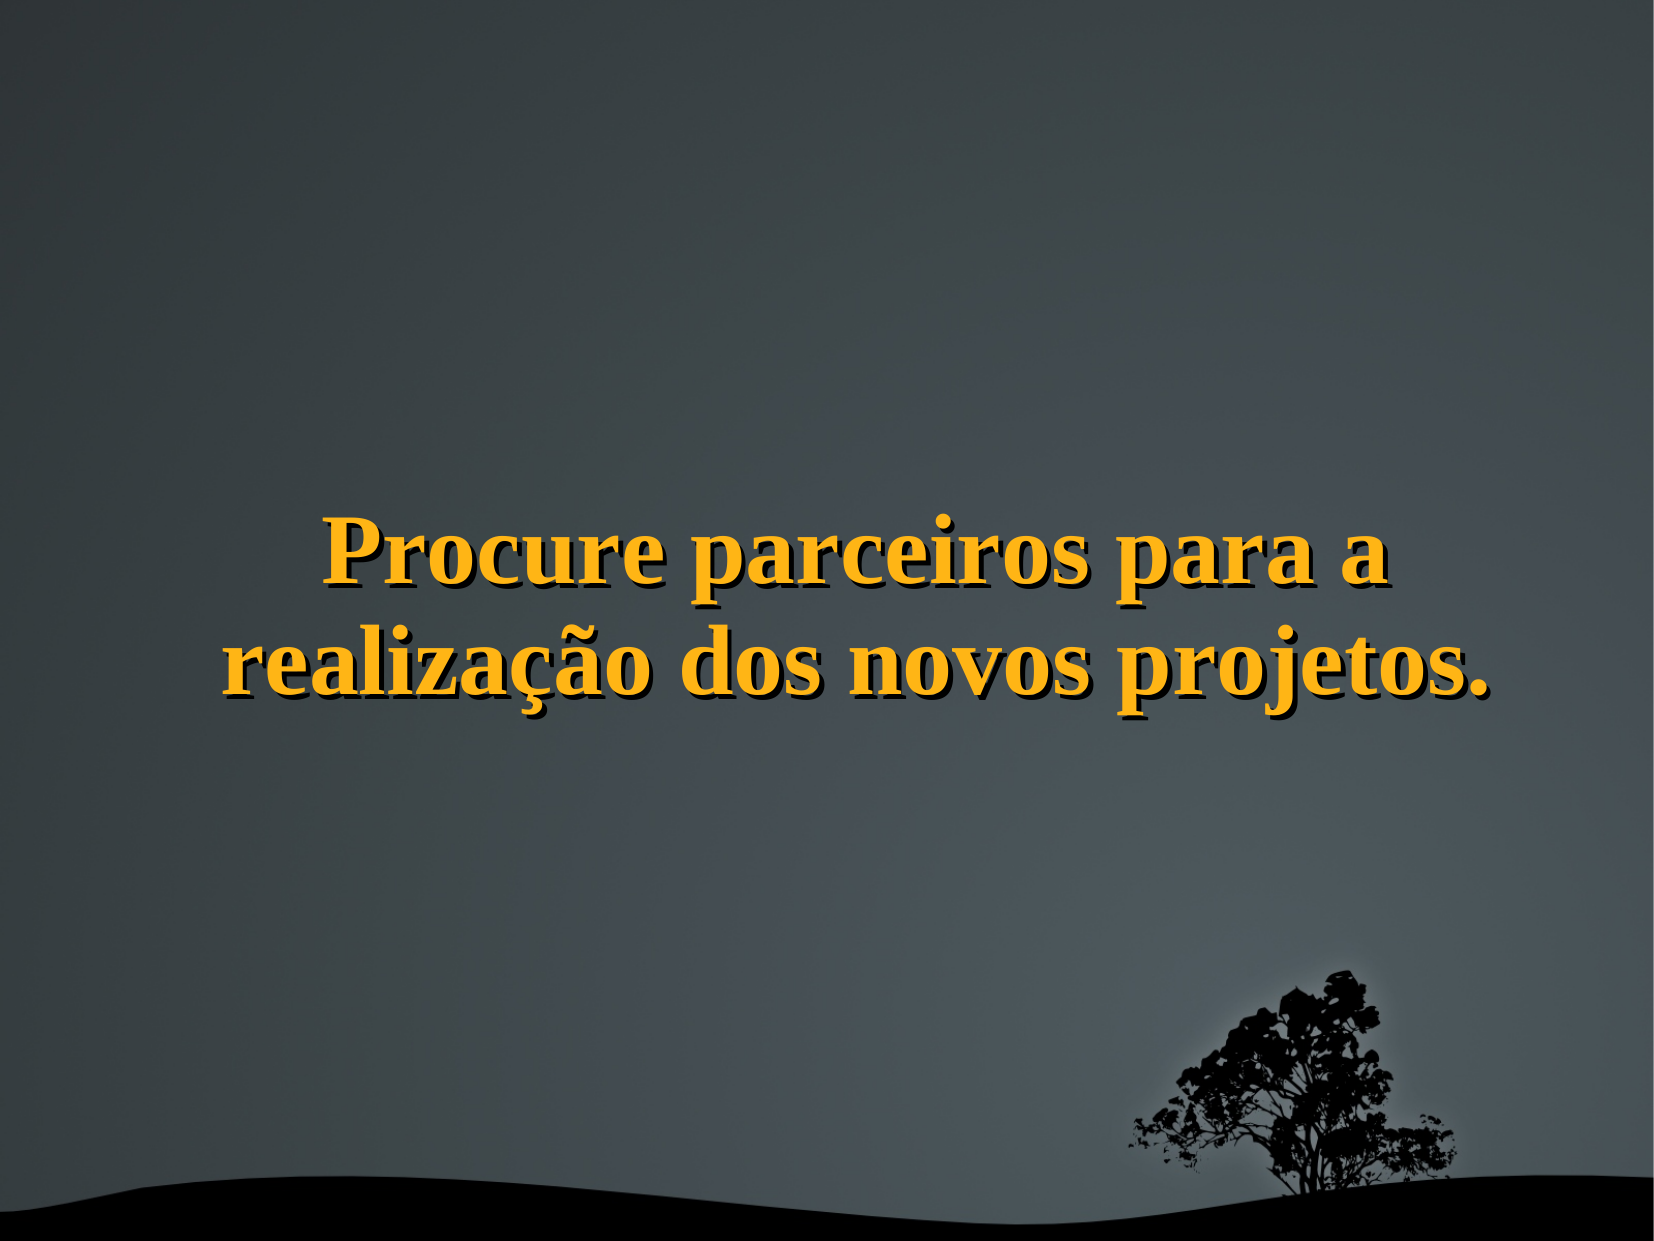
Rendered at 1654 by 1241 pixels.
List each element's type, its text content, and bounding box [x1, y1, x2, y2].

picture [0, 0, 1654, 1241]
title Procure parceiros para a realização dos novos projetos. [112, 475, 1601, 736]
